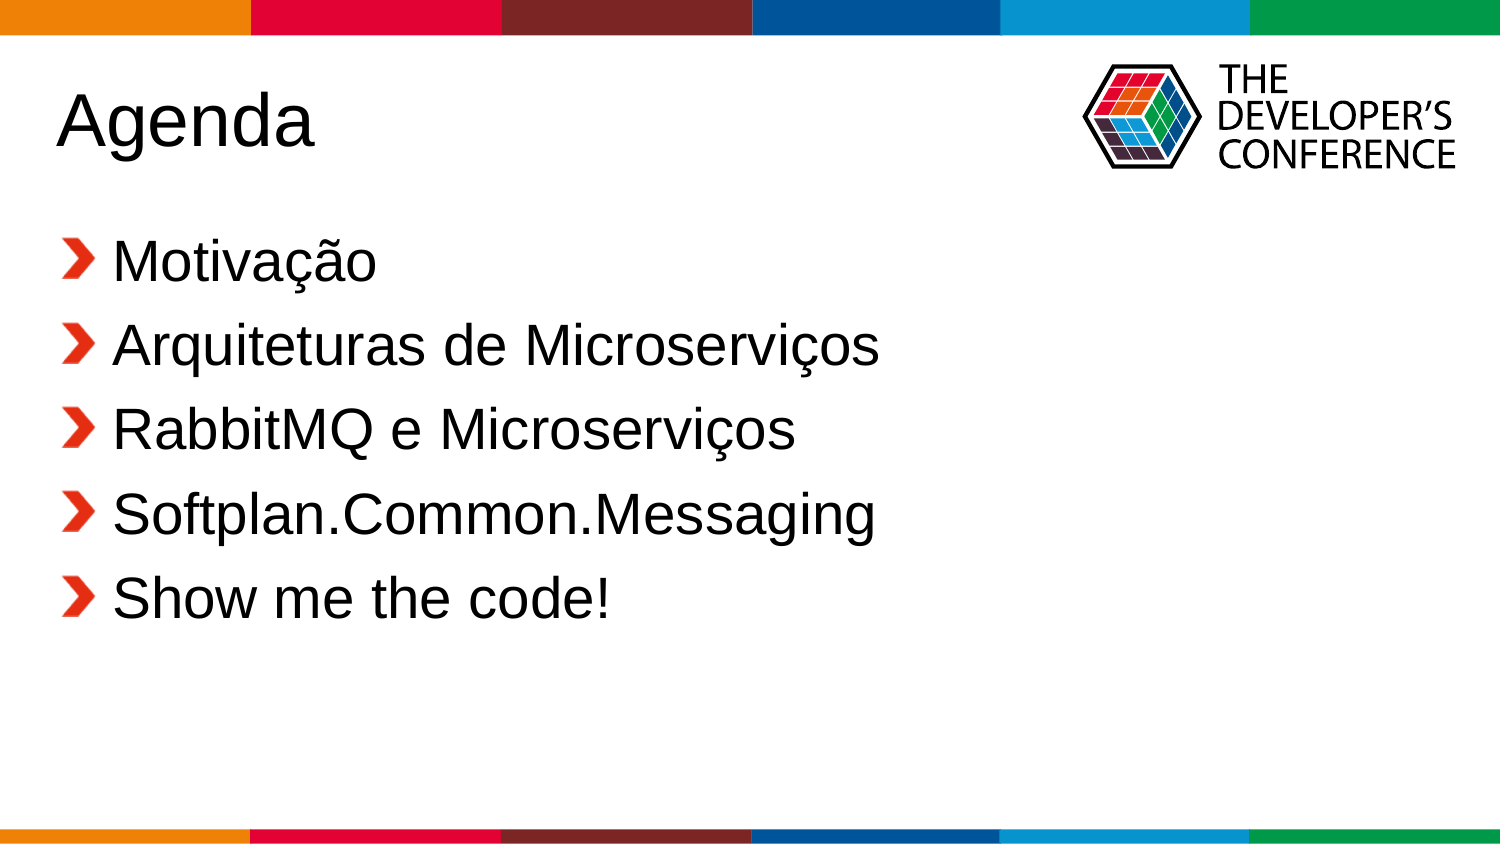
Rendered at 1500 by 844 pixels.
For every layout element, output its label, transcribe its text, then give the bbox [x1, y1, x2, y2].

list Motivação Arquiteturas de Microserviços RabbitMQ e Microserviços Softplan.Common.Messaging Show me the code! [41, 215, 1459, 774]
title Agenda [41, 59, 975, 174]
